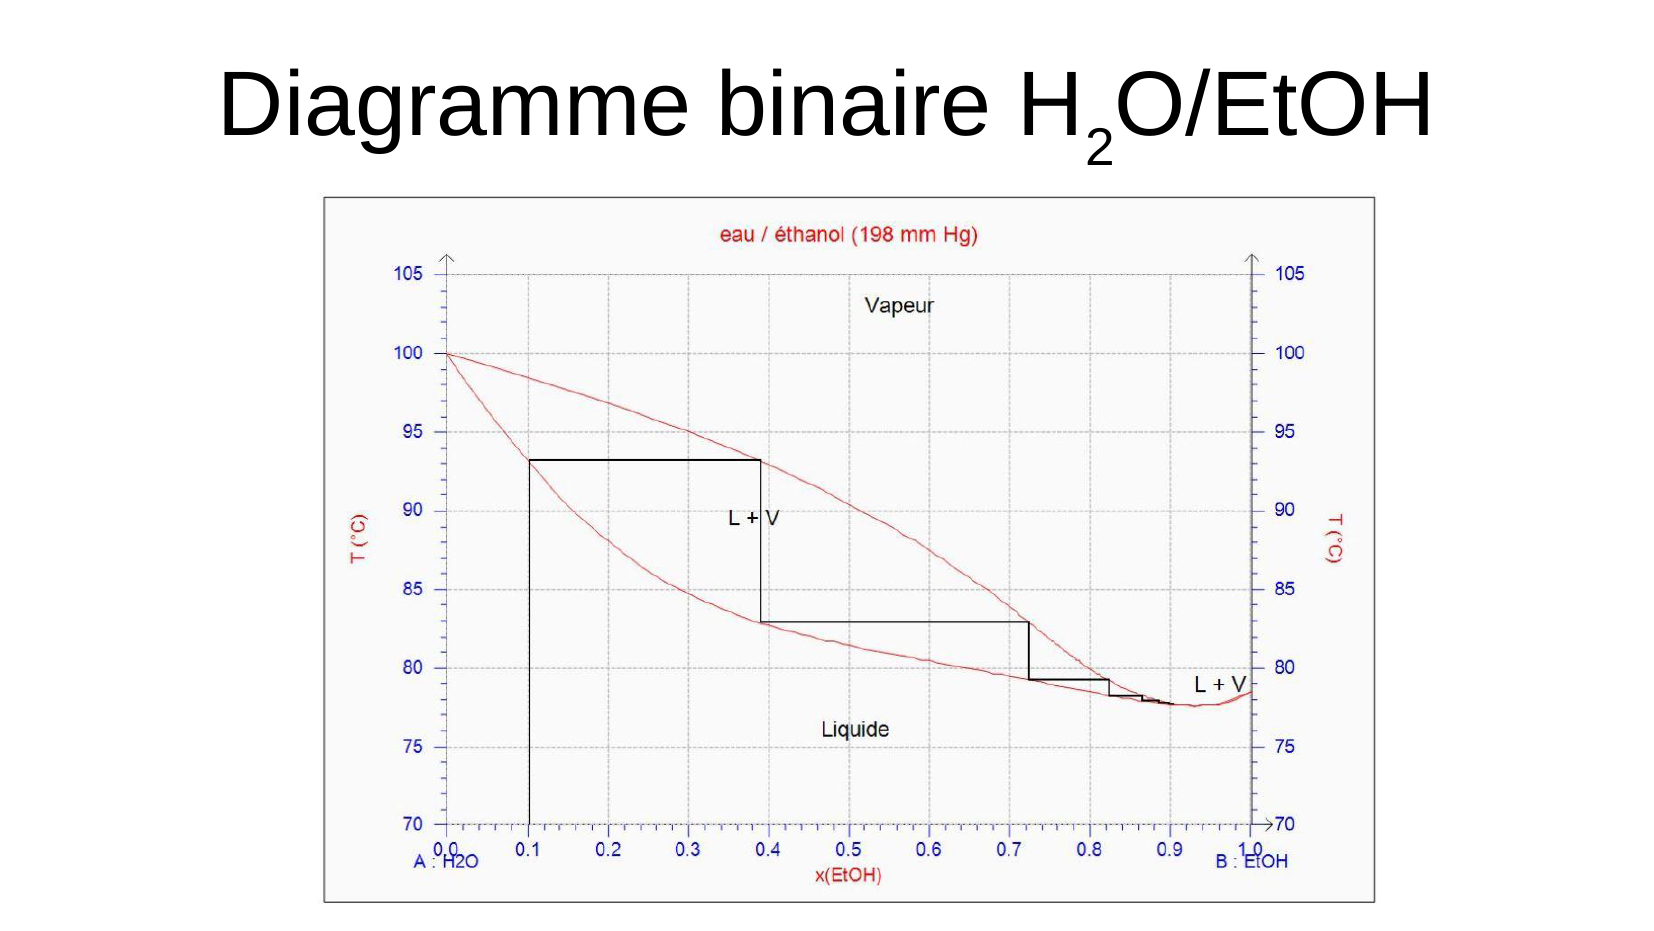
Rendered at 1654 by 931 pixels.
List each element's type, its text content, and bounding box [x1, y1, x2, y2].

title Diagramme binaire H2O/EtOH [82, 37, 1571, 193]
picture [318, 192, 1377, 904]
